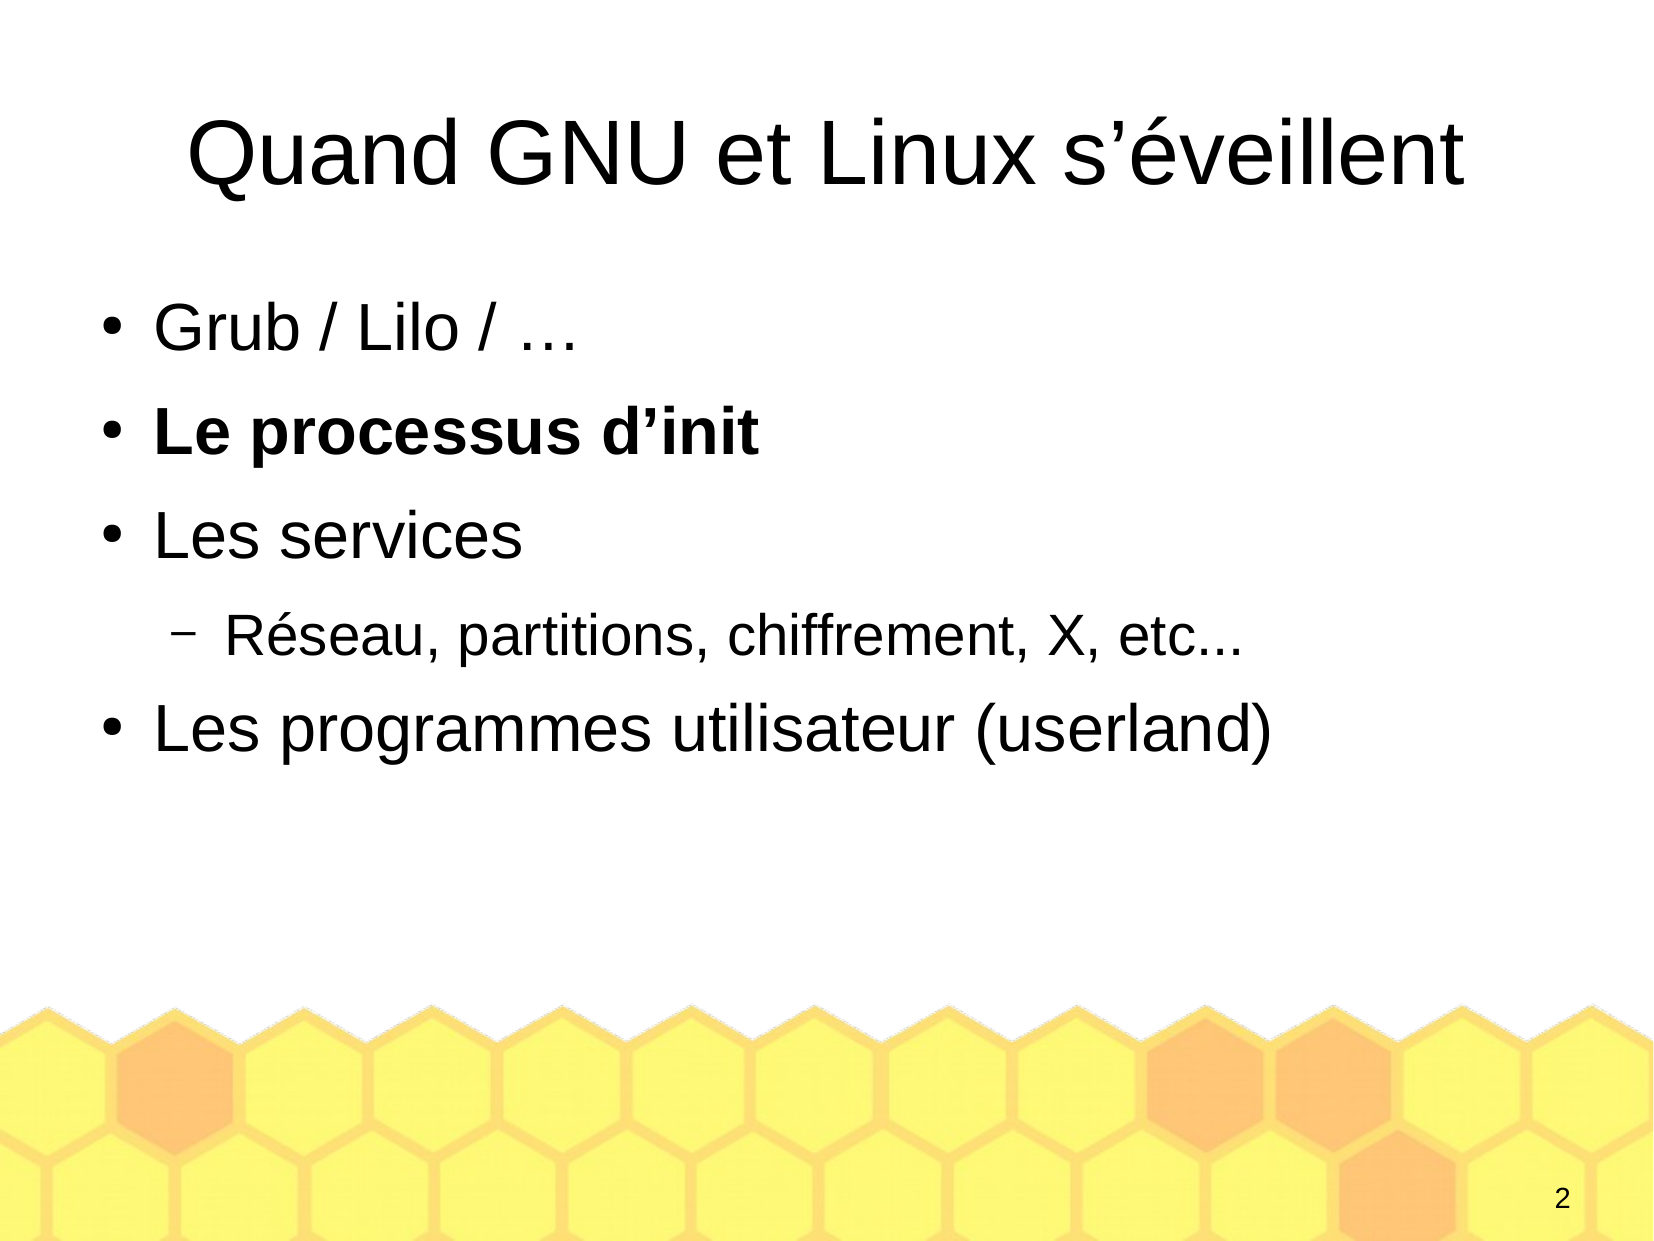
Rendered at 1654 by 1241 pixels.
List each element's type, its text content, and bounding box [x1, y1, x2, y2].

title Quand GNU et Linux s’éveillent [82, 49, 1571, 257]
list Grub / Lilo / … Le processus d’init Les services Réseau, partitions, chiffrement, X, etc... Les programmes utilisateur (userland) [82, 290, 1571, 1010]
picture [0, 1001, 1654, 1241]
